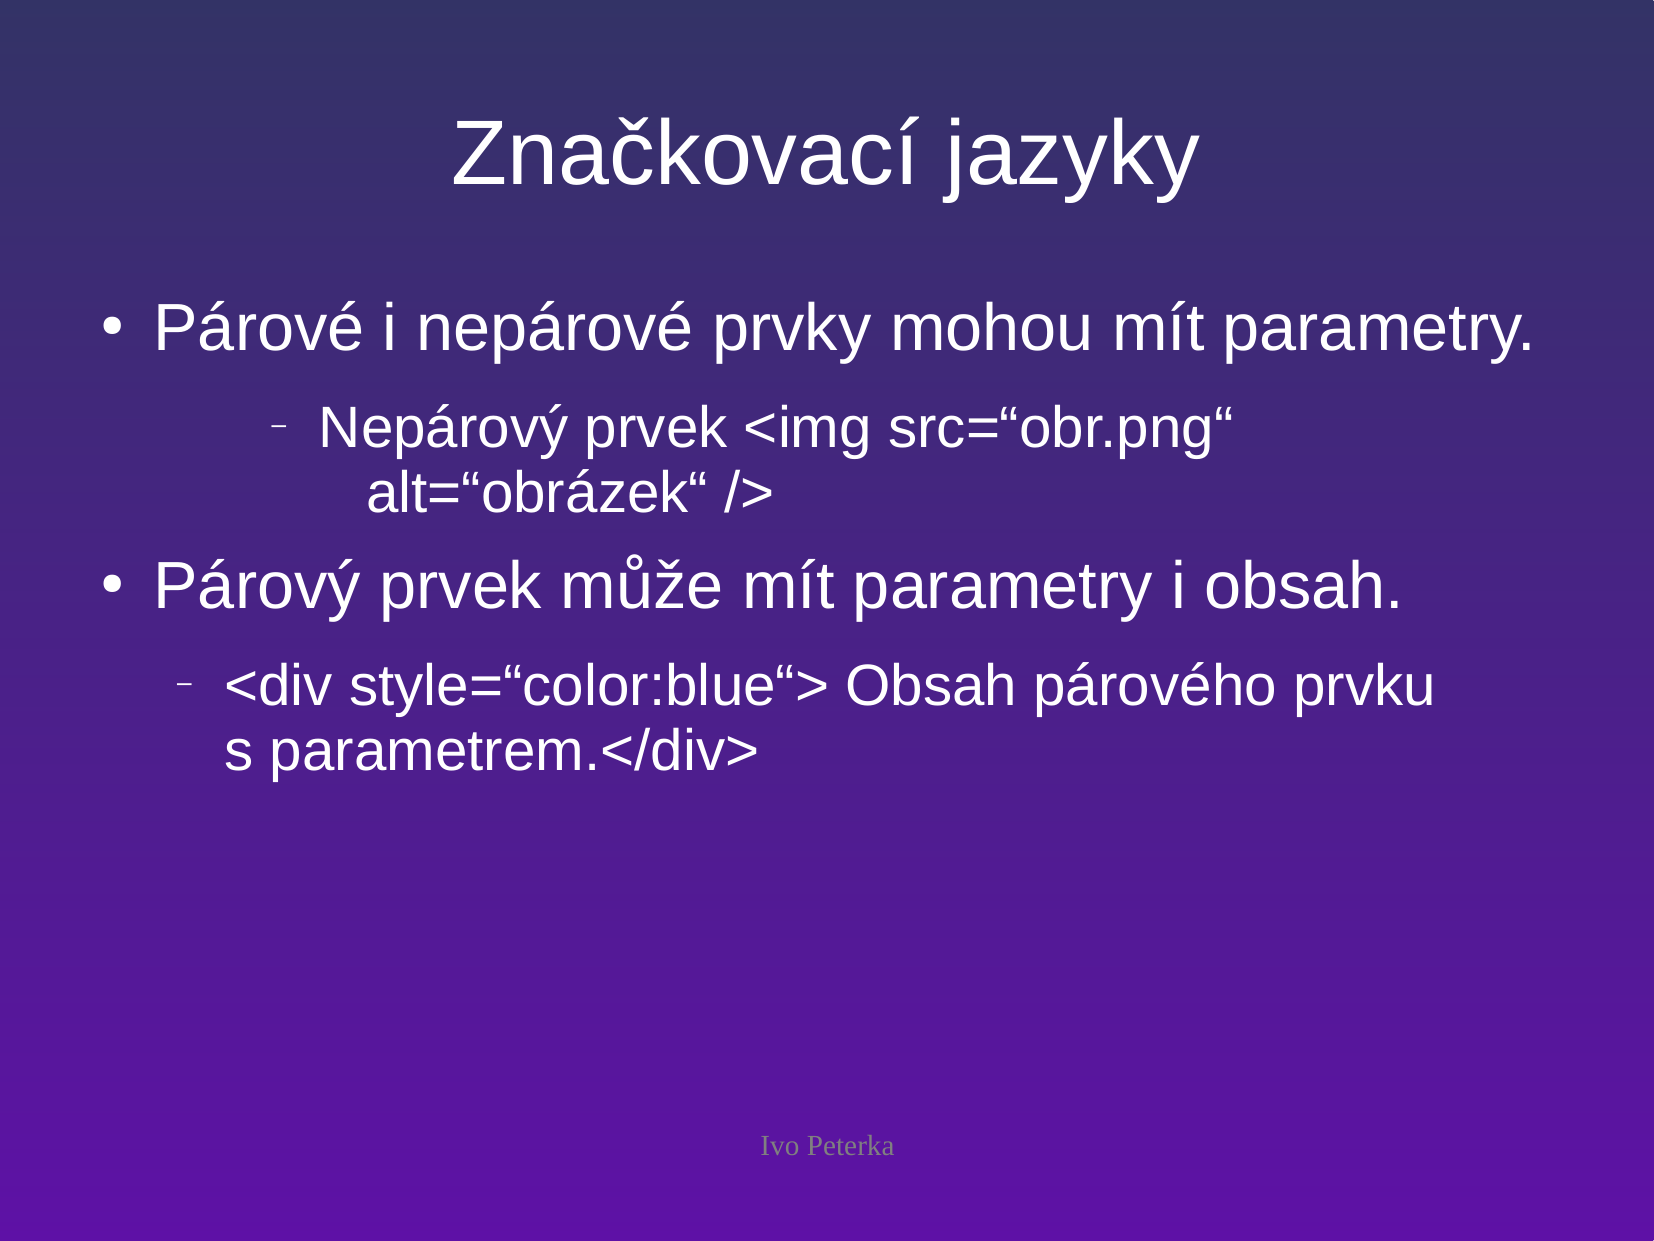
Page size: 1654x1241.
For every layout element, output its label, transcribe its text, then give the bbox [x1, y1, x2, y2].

list Párové i nepárové prvky mohou mít parametry. Nepárový prvek <img src=“obr.png“ alt=“obrázek“ /> Párový prvek může mít parametry i obsah. <div style=“color:blue“> Obsah párového prvku s parametrem.</div> [82, 290, 1571, 1109]
title Značkovací jazyky [82, 49, 1571, 257]
